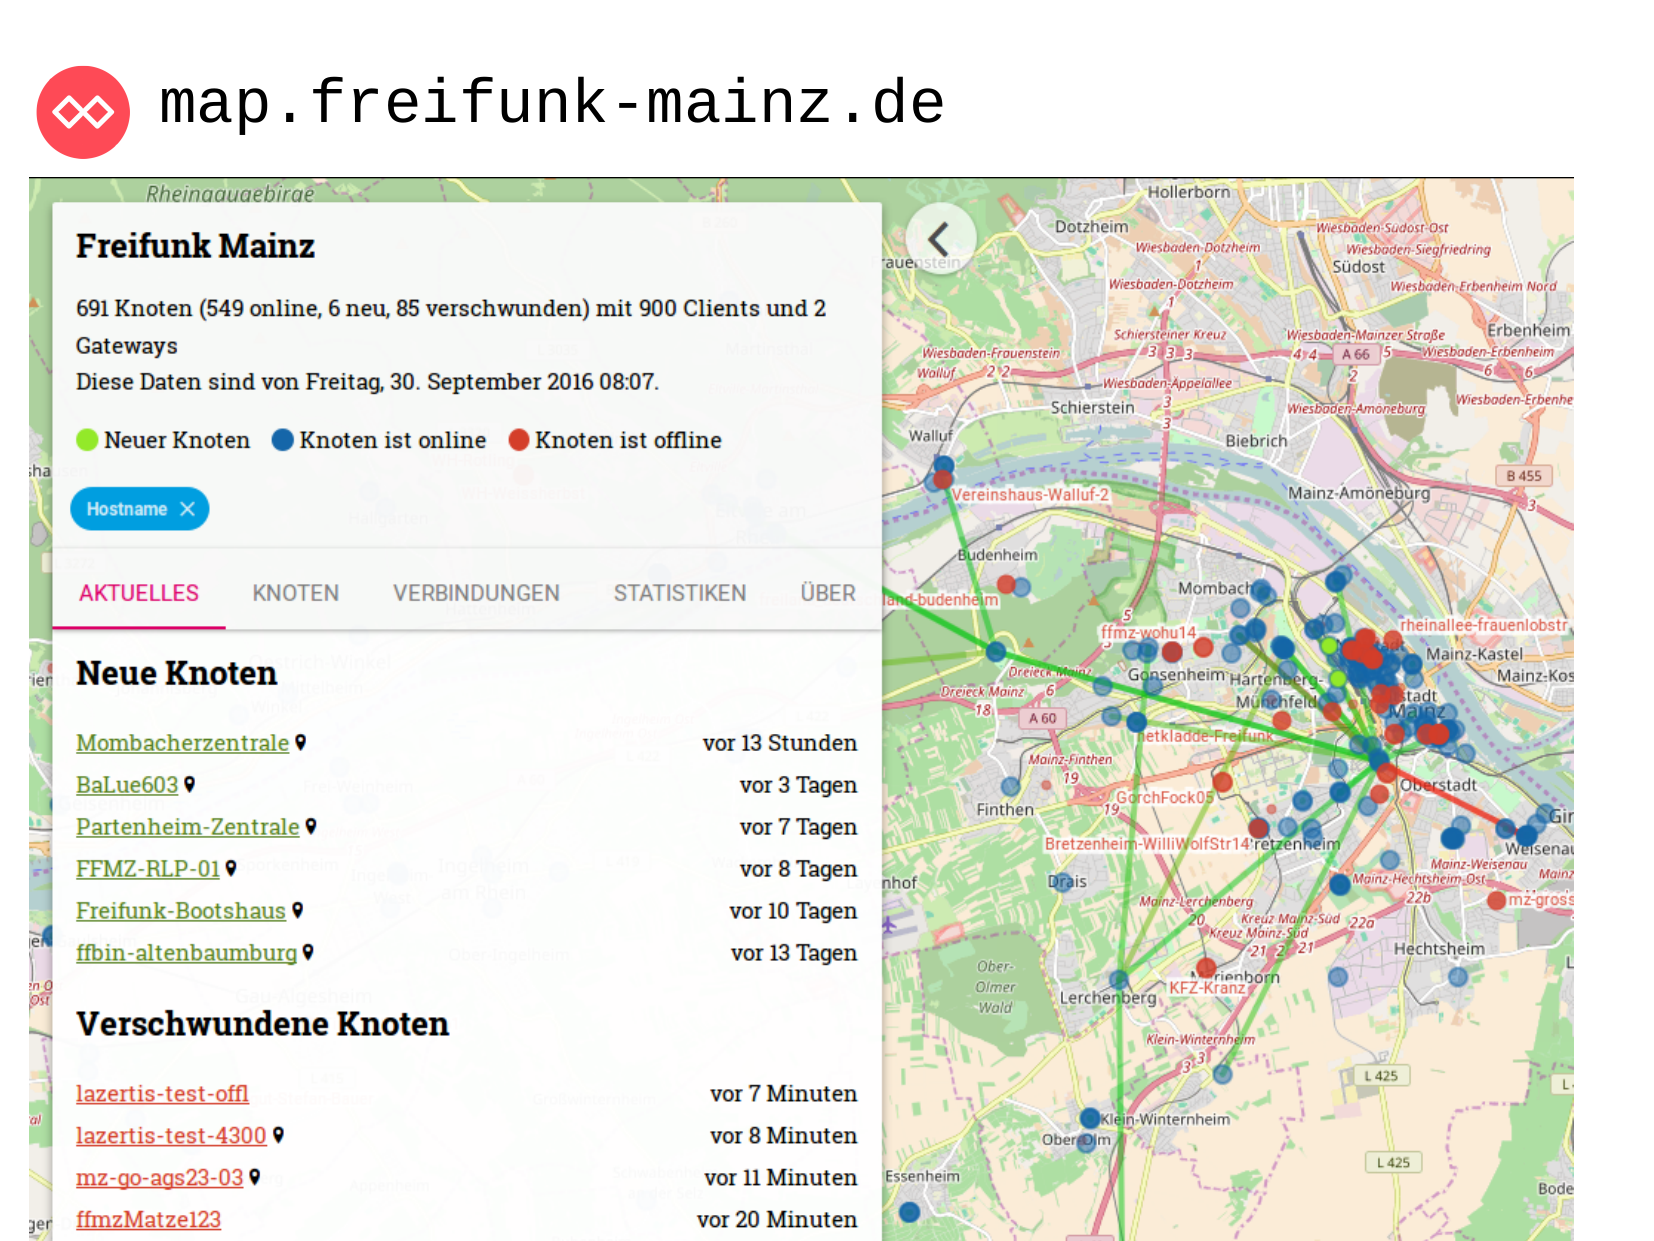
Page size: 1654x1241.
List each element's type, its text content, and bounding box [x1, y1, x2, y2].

picture [17, 46, 1574, 1241]
title map.freifunk-mainz.de [159, 2, 1648, 210]
